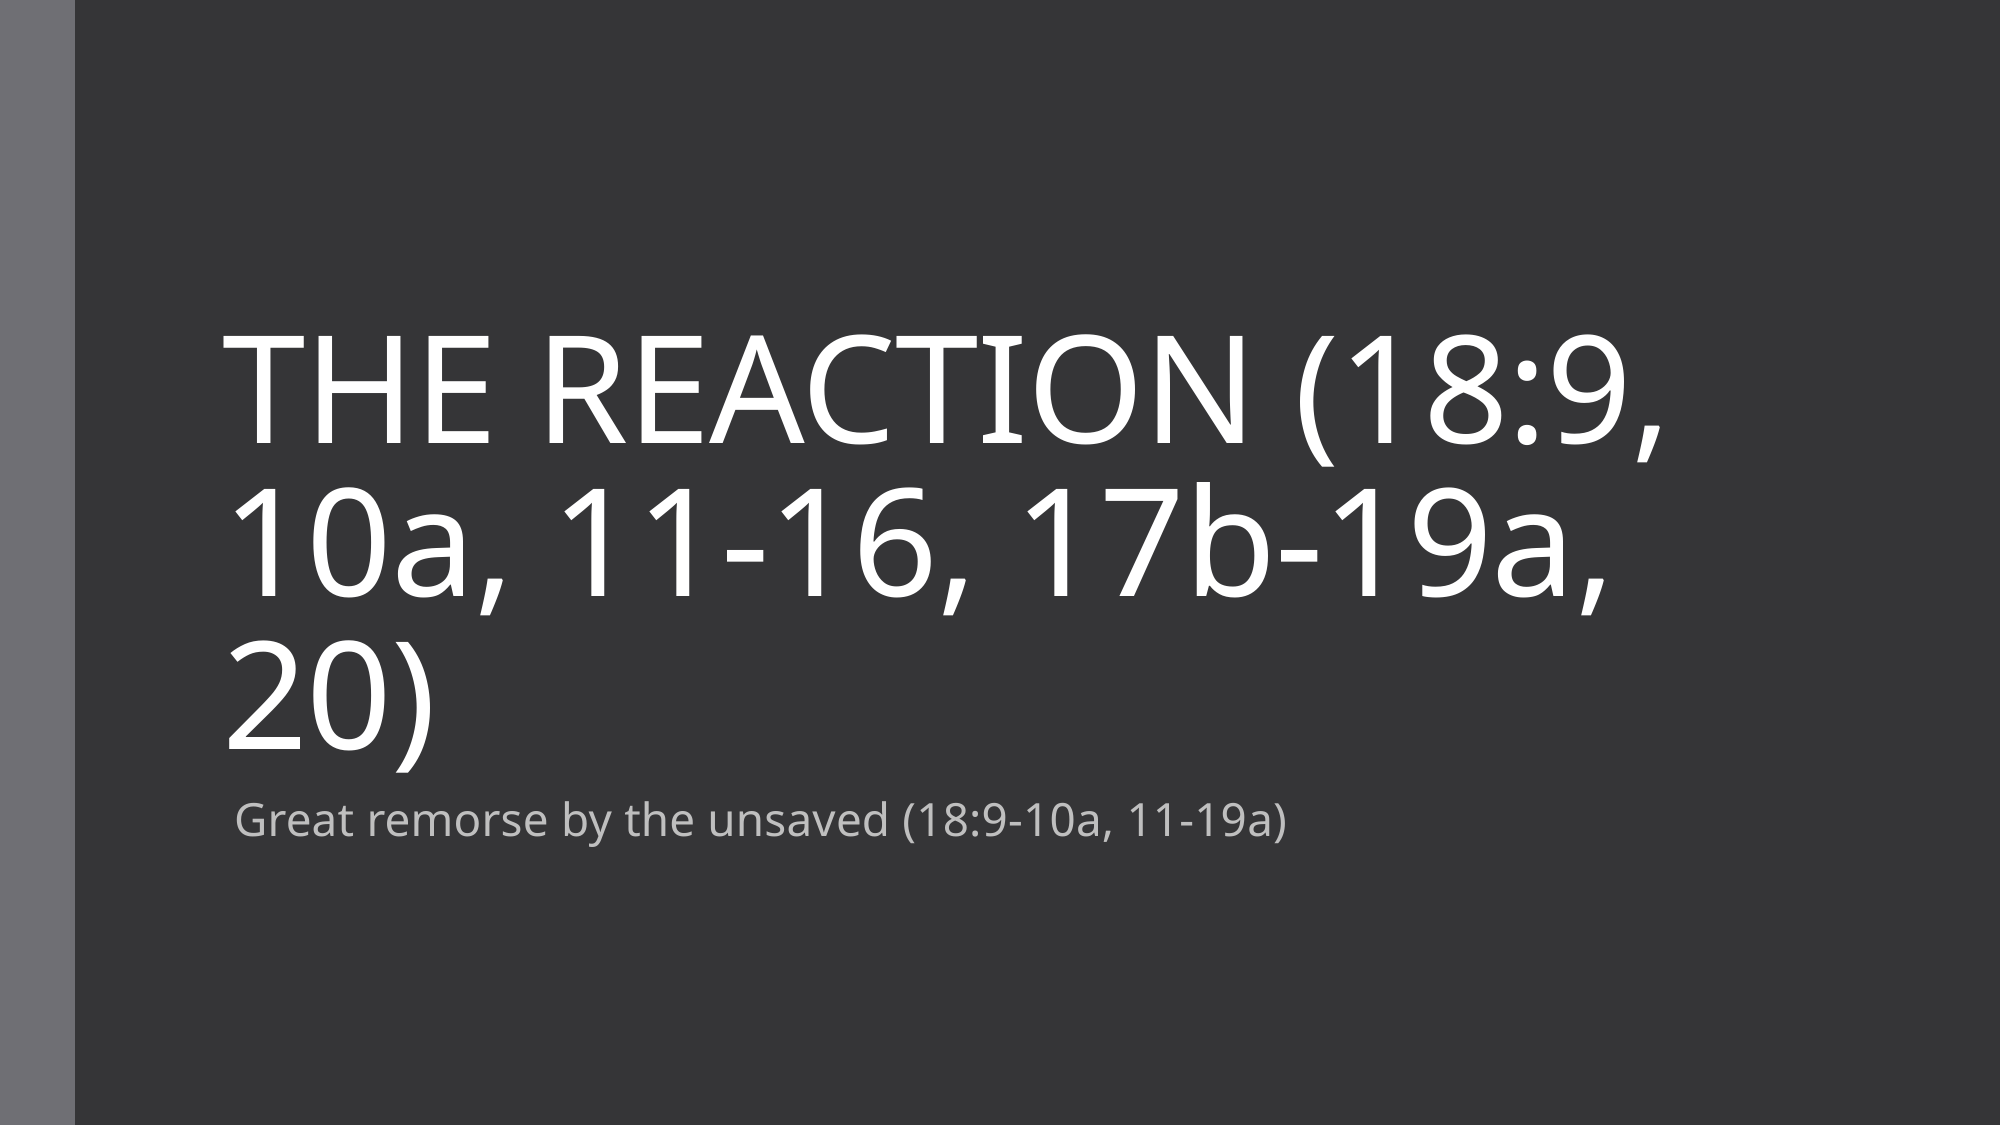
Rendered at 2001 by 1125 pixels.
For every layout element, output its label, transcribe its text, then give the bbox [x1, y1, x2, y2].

title THE REACTION (18:9, 10a, 11-16, 17b-19a, 20) [206, 124, 1752, 787]
subtitle Great remorse by the unsaved (18:9-10a, 11-19a) [206, 787, 1752, 1066]
